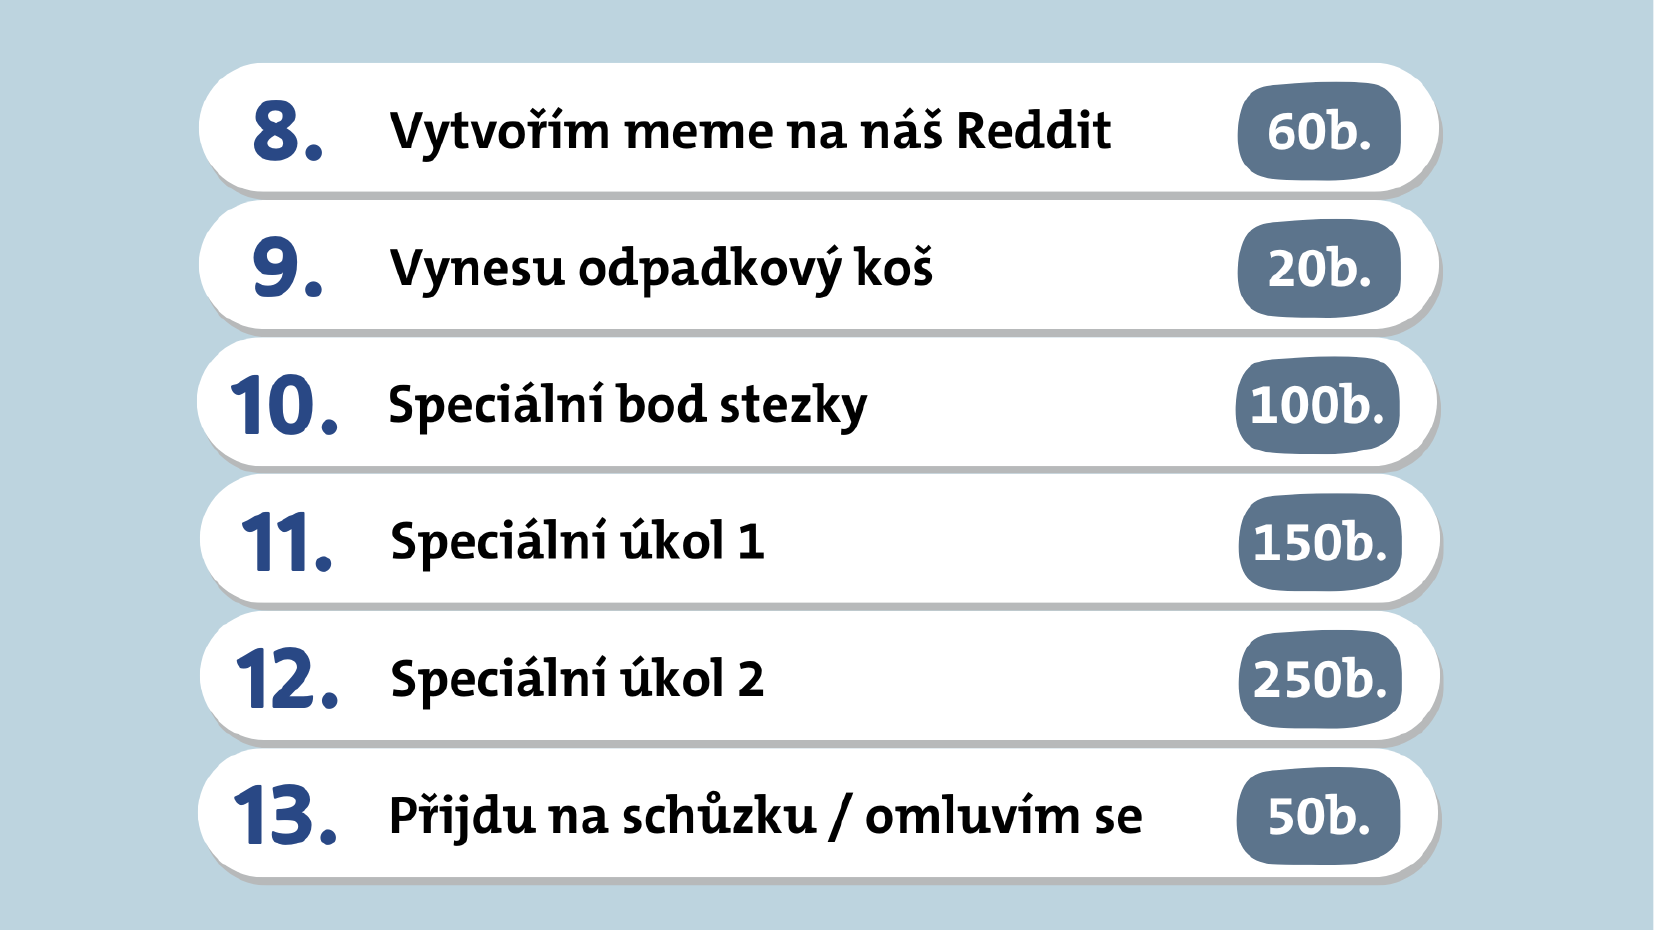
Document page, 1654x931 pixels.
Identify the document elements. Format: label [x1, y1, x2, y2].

picture [111, 14, 1530, 916]
